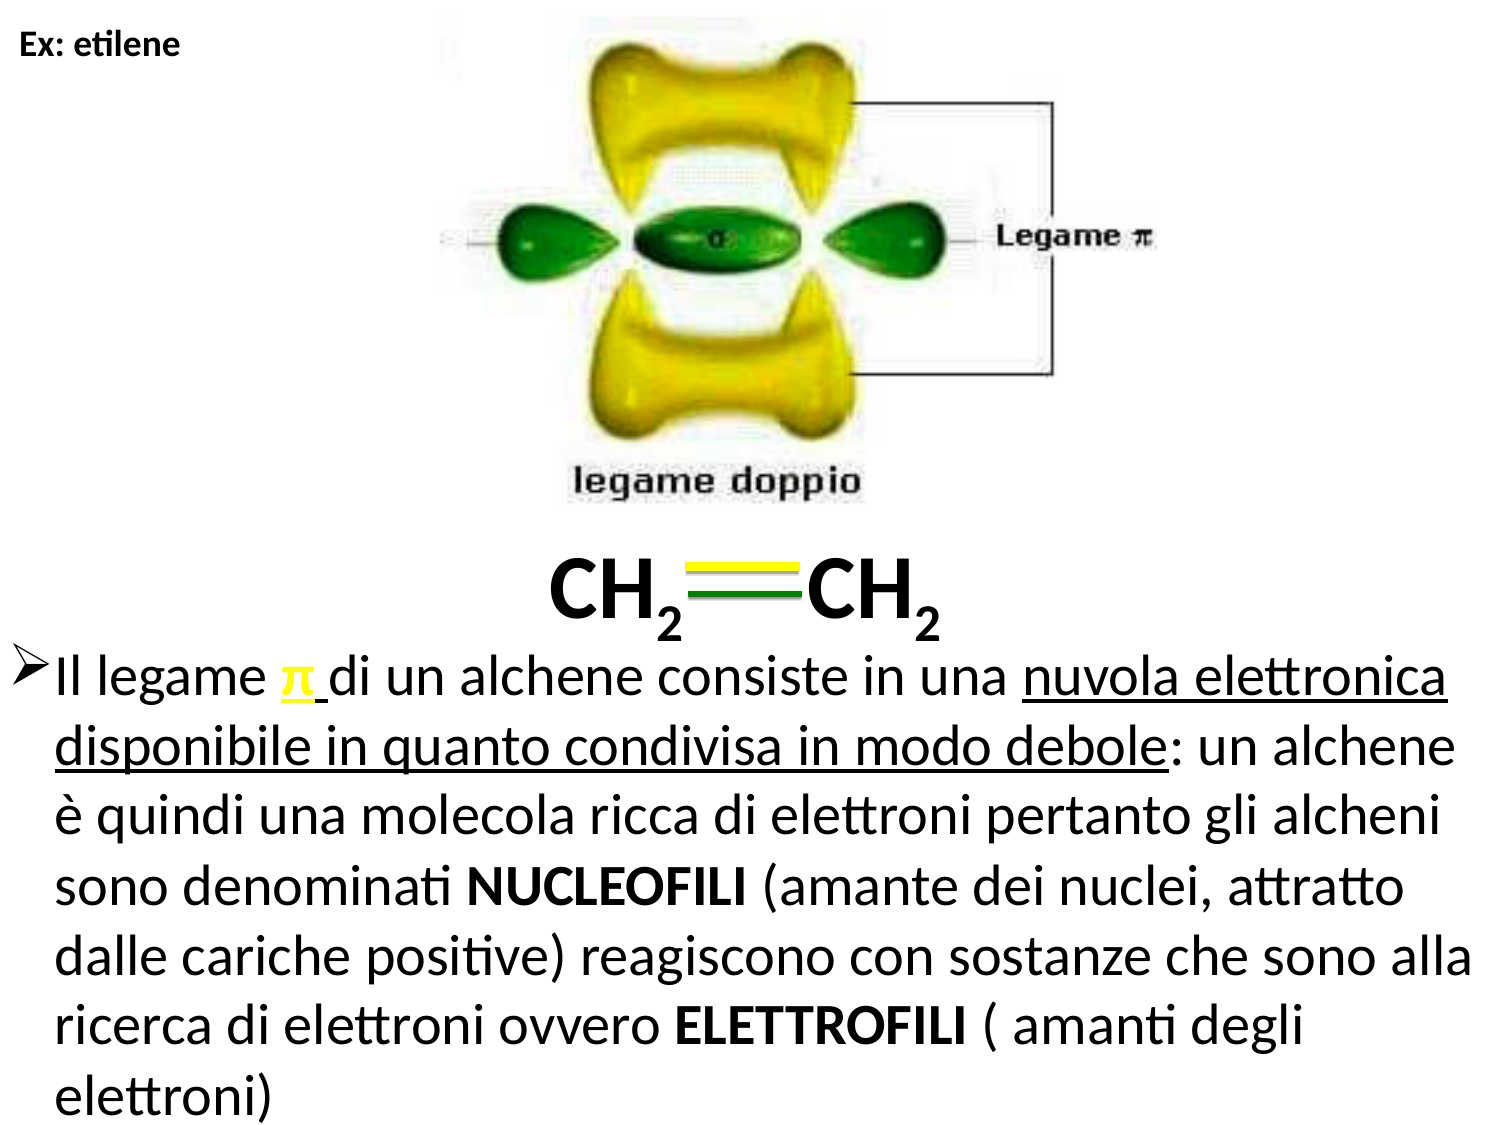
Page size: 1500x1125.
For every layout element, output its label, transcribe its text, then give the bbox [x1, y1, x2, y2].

text_box CH2 CH2 [535, 519, 1011, 629]
text_box Ex: etilene [4, 11, 415, 71]
text_box Il legame π di un alchene consiste in una nuvola elettronica disponibile in quanto condivisa in modo debole: un alchene è quindi una molecola ricca di elettroni pertanto gli alcheni sono denominati NUCLEOFILI (amante dei nuclei, attratto dalle cariche positive) reagiscono con sostanze che sono alla ricerca di elettroni ovvero ELETTROFILI ( amanti degli elettroni) [0, 629, 1494, 1125]
picture [356, 0, 1227, 560]
